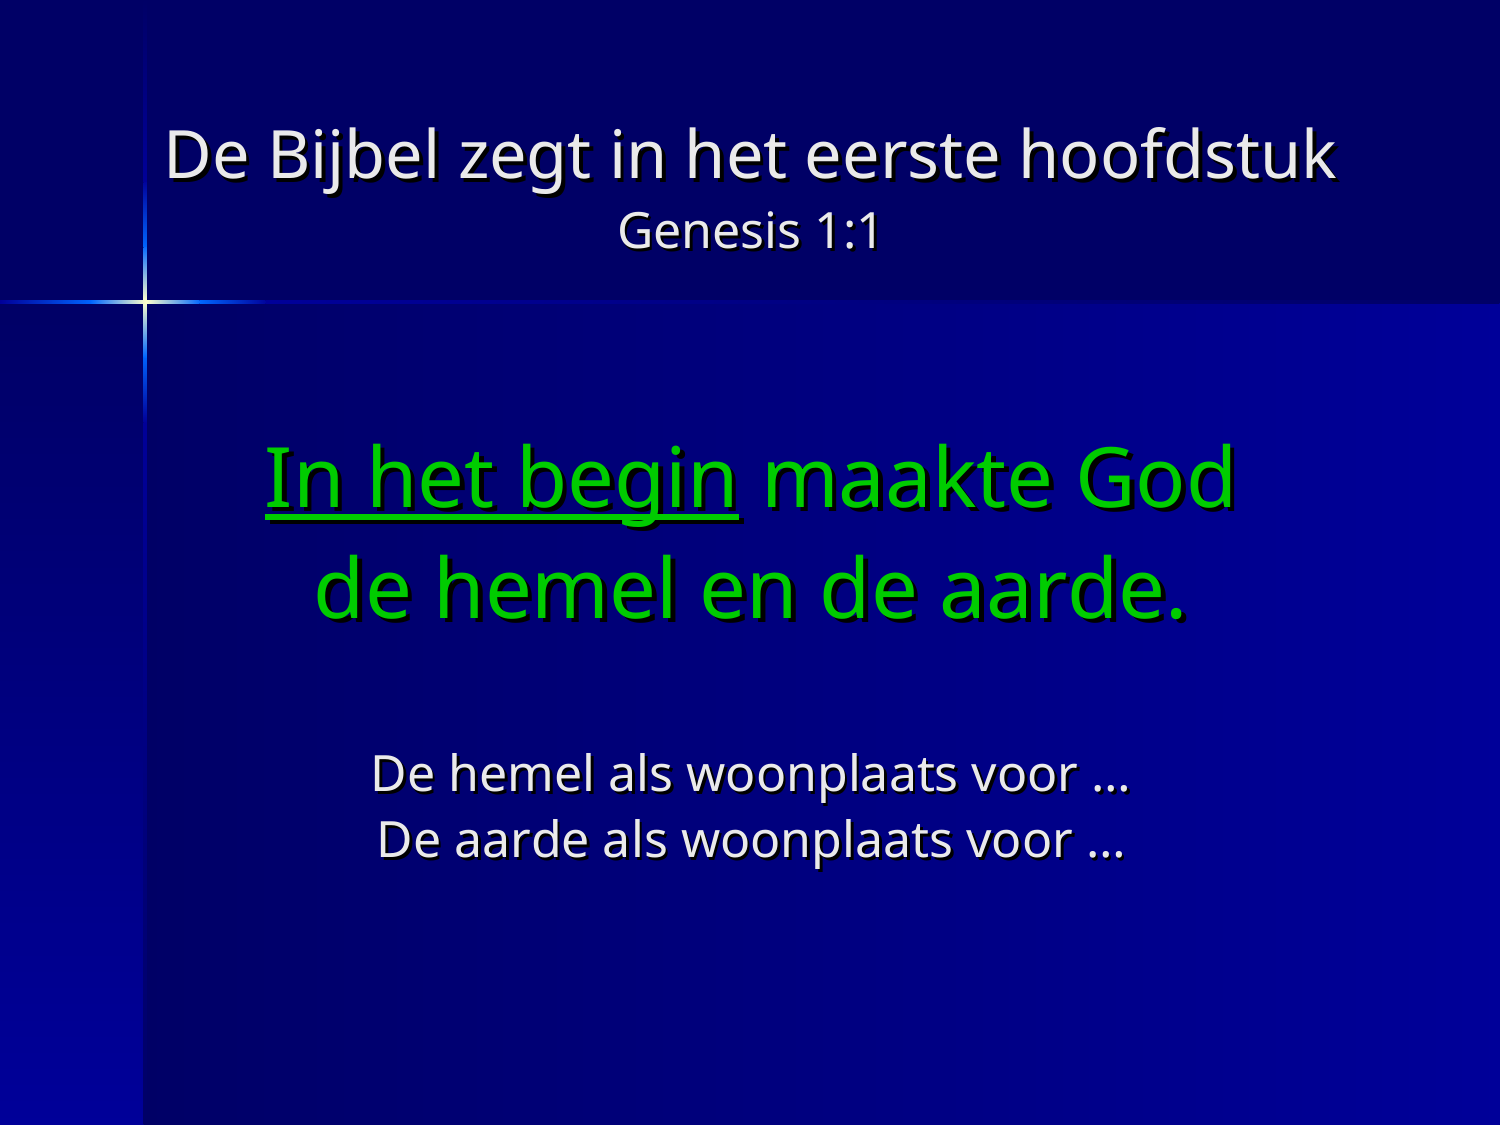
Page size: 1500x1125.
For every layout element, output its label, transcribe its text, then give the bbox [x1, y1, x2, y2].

list De Bijbel zegt in het eerste hoofdstuk Genesis 1:1 In het begin maakte God de hemel en de aarde. De hemel als woonplaats voor … De aarde als woonplaats voor … [76, 113, 1426, 882]
